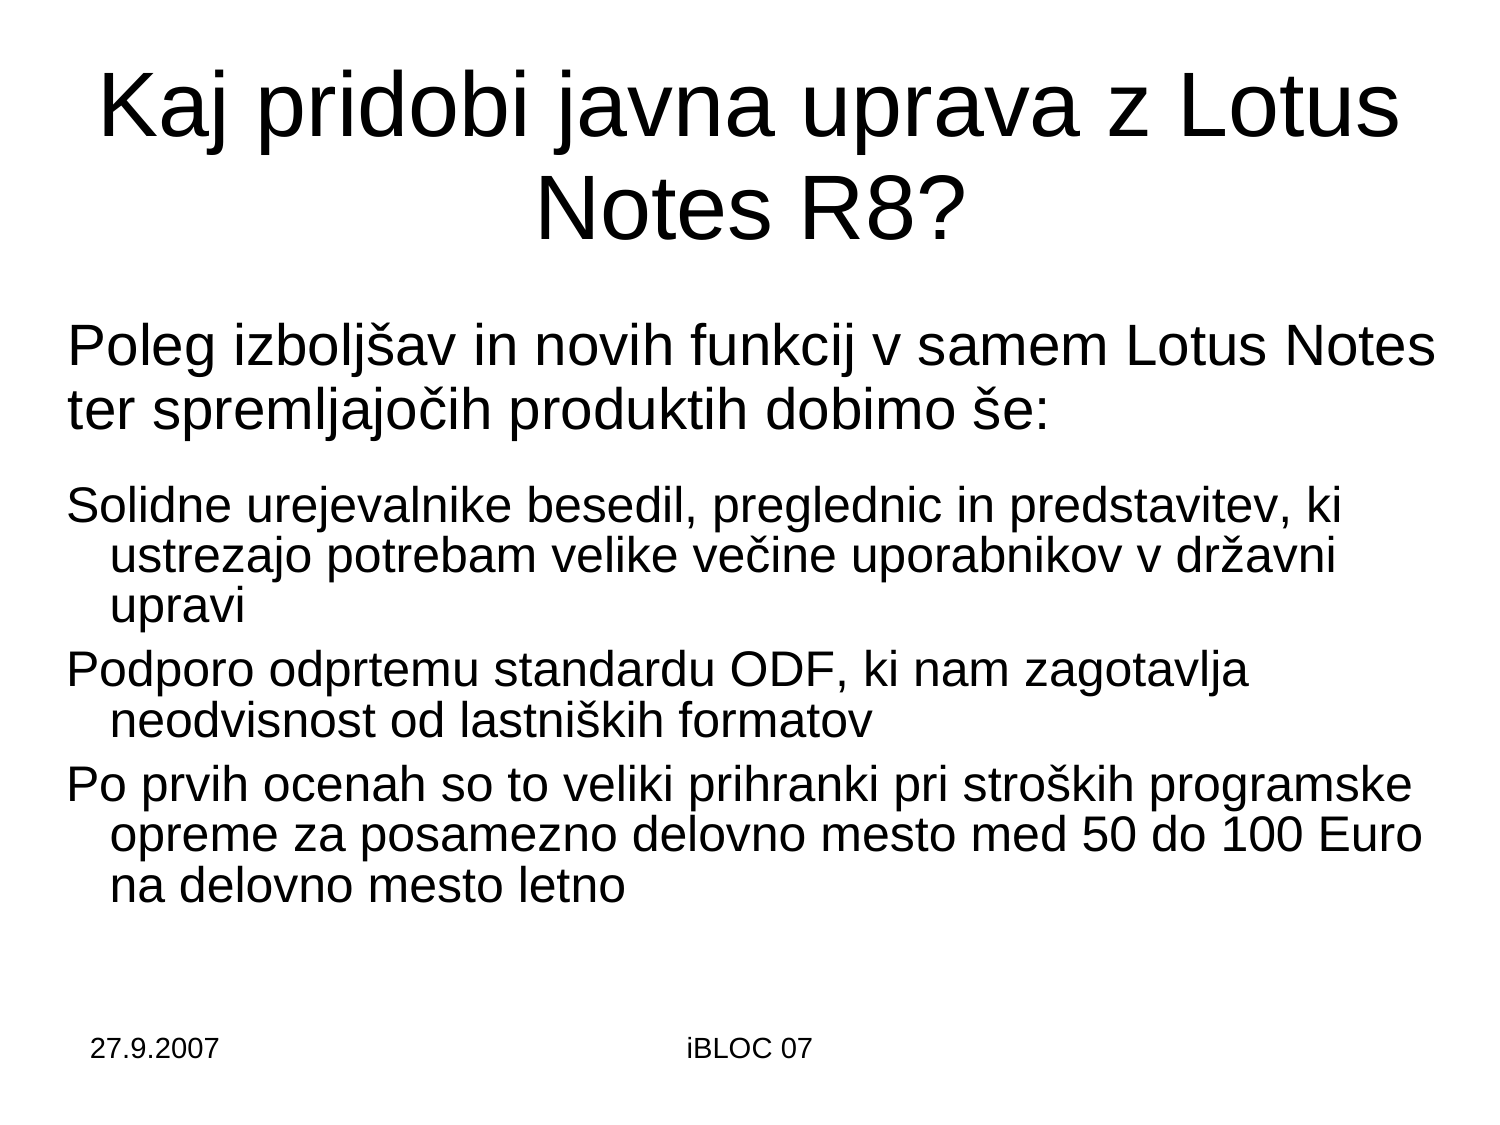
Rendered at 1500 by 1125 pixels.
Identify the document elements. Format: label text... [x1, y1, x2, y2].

title Kaj pridobi javna uprava z Lotus Notes R8? [76, 38, 1425, 274]
list Solidne urejevalnike besedil, preglednic in predstavitev, ki ustrezajo potrebam velike večine uporabnikov v državni upravi Podporo odprtemu standardu ODF, ki nam zagotavlja neodvisnost od lastniških formatov Po prvih ocenah so to veliki prihranki pri stroških programske opreme za posamezno delovno mesto med 50 do 100 Euro na delovno mesto letno [51, 474, 1500, 1035]
text_box Poleg izboljšav in novih funkcij v samem Lotus Notes ter spremljajočih produktih dobimo še: [53, 304, 1471, 451]
